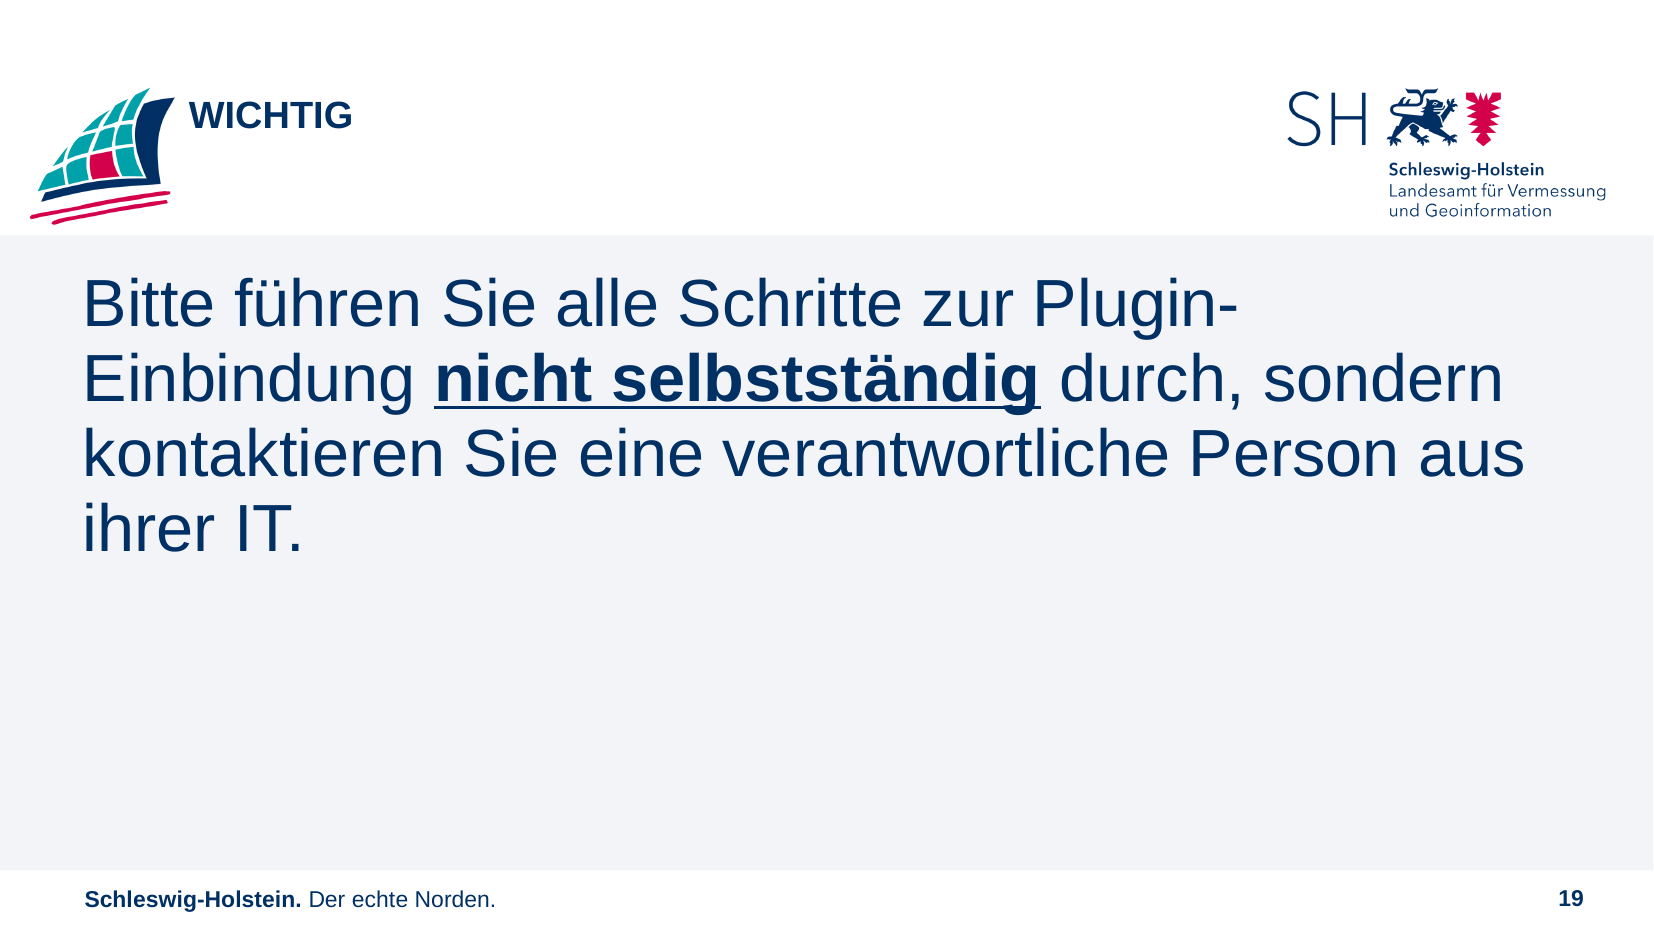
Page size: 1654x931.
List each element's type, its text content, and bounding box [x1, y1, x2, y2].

list Bitte führen Sie alle Schritte zur Plugin-Einbindung nicht selbstständig durch, sondern kontaktieren Sie eine verantwortliche Person aus ihrer IT. [82, 266, 1571, 806]
picture [29, 82, 175, 225]
title WICHTIG [188, 94, 1241, 225]
picture [1287, 88, 1607, 220]
